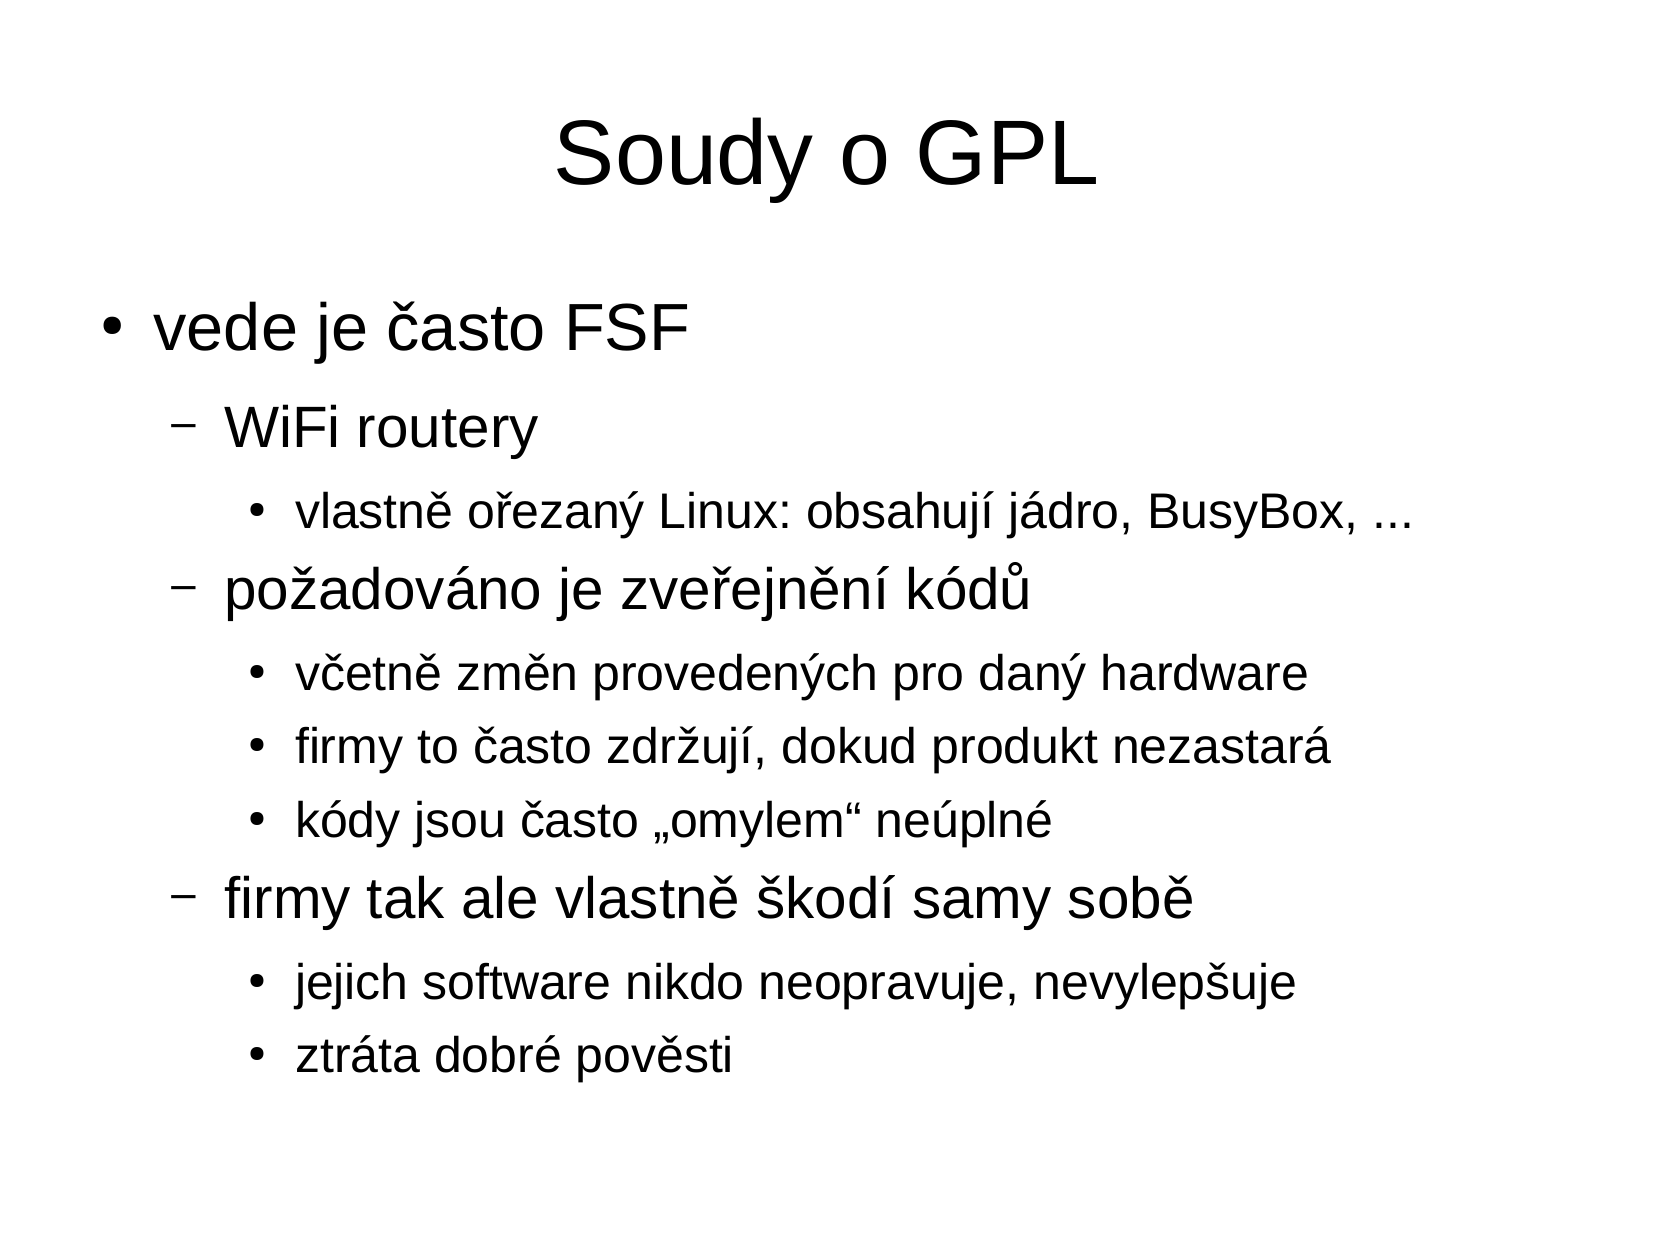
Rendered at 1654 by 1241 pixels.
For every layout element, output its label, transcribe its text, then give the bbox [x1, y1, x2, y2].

list vede je často FSF WiFi routery vlastně ořezaný Linux: obsahují jádro, BusyBox, ... požadováno je zveřejnění kódů včetně změn provedených pro daný hardware firmy to často zdržují, dokud produkt nezastará kódy jsou často „omylem“ neúplné firmy tak ale vlastně škodí samy sobě jejich software nikdo neopravuje, nevylepšuje ztráta dobré pověsti [82, 290, 1571, 1109]
title Soudy o GPL [82, 49, 1571, 257]
